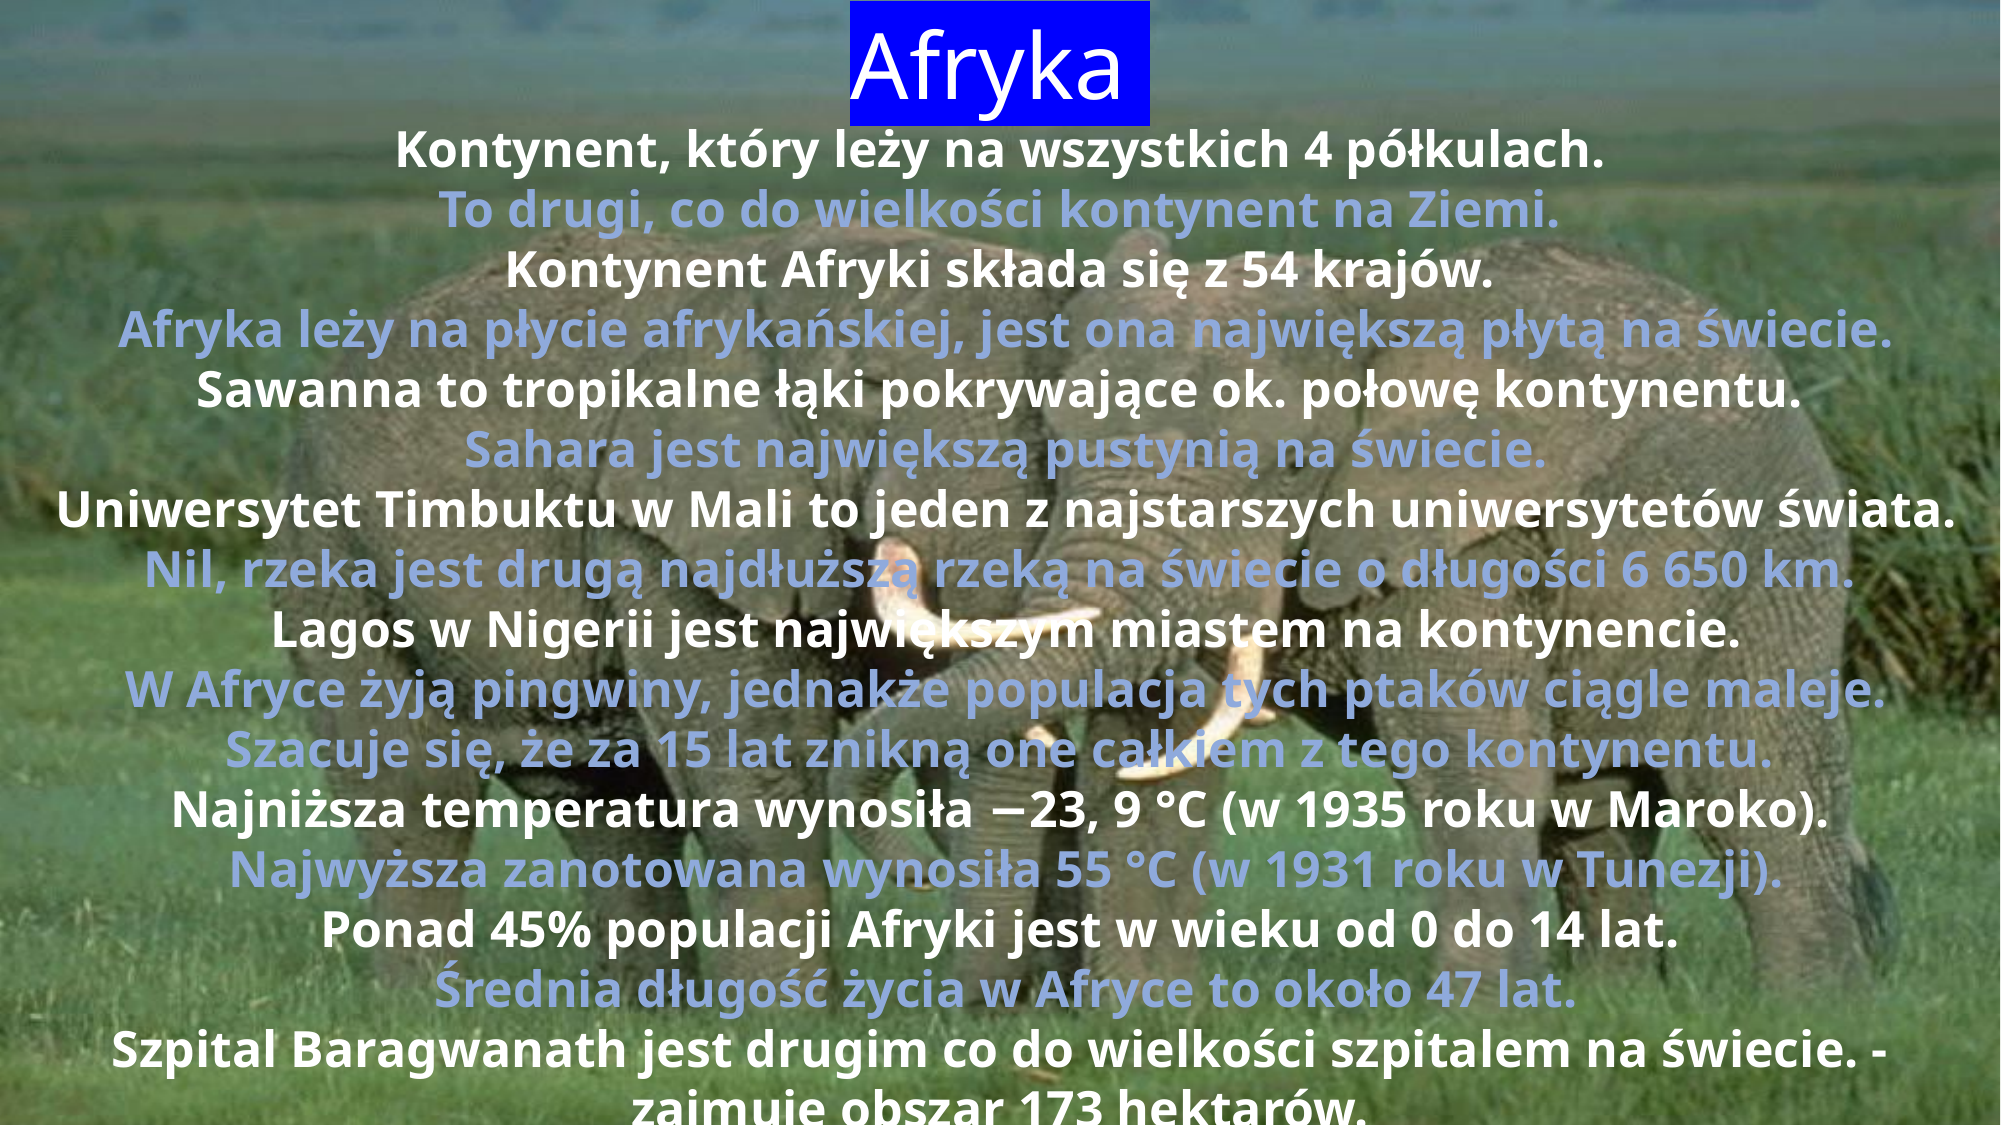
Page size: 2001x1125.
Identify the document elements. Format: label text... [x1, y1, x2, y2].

text_box Afryka Kontynent, który leży na wszystkich 4 półkulach. To drugi, co do wielkości kontynent na Ziemi. Kontynent Afryki składa się z 54 krajów. Afryka leży na płycie afrykańskiej, jest ona największą płytą na świecie. Sawanna to tropikalne łąki pokrywające ok. połowę kontynentu. Sahara jest największą pustynią na świecie. Uniwersytet Timbuktu w Mali to jeden z najstarszych uniwersytetów świata. Nil, rzeka jest drugą najdłuższą rzeką na świecie o długości 6 650 km. Lagos w Nigerii jest największym miastem na kontynencie. W Afryce żyją pingwiny, jednakże populacja tych ptaków ciągle maleje. Szacuje się, że za 15 lat znikną one całkiem z tego kontynentu. Najniższa temperatura wynosiła −23, 9 °C (w 1935 roku w Maroko). Najwyższa zanotowana wynosiła 55 °C (w 1931 roku w Tunezji). Ponad 45% populacji Afryki jest w wieku od 0 do 14 lat. Średnia długość życia w Afryce to około 47 lat. Szpital Baragwanath jest drugim co do wielkości szpitalem na świecie. - zajmuje obszar 173 hektarów. [0, 0, 2000, 1125]
